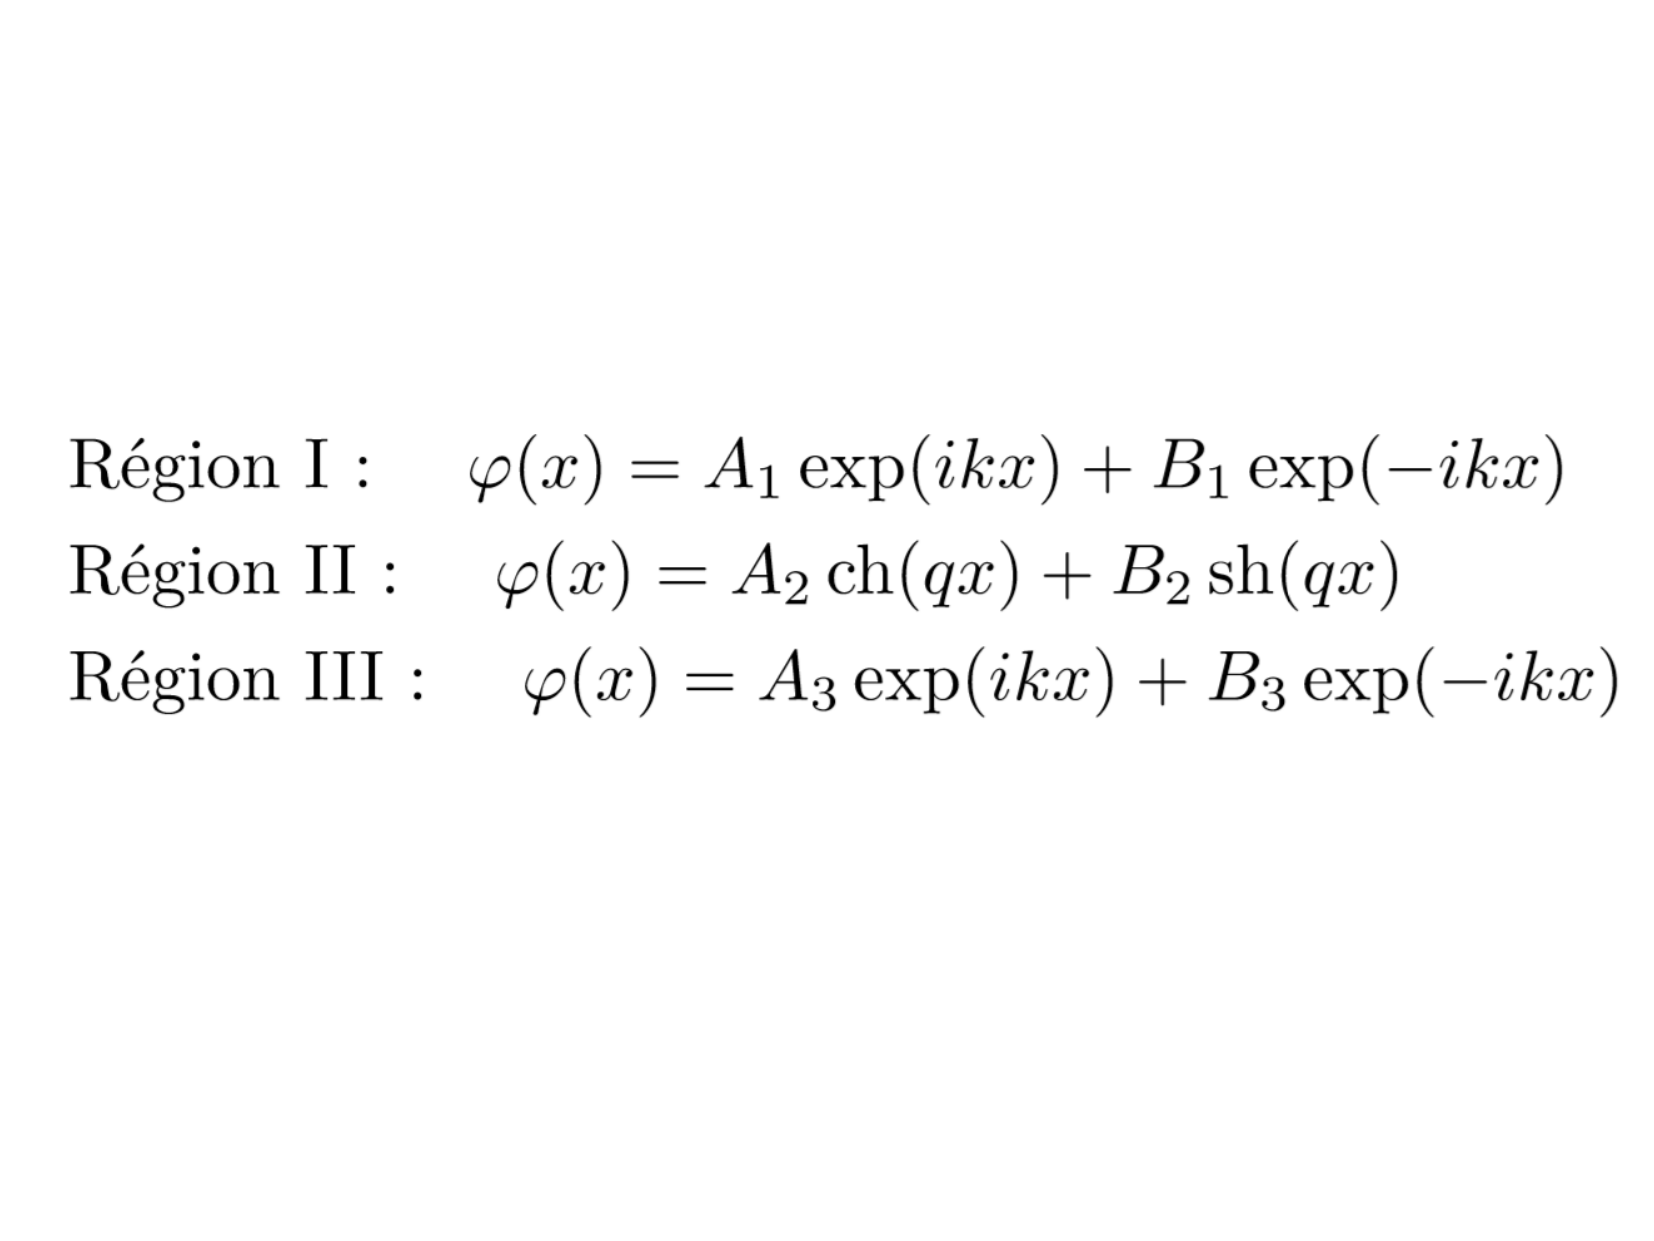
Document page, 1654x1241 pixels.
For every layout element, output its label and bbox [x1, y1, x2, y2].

picture [11, 408, 1642, 733]
